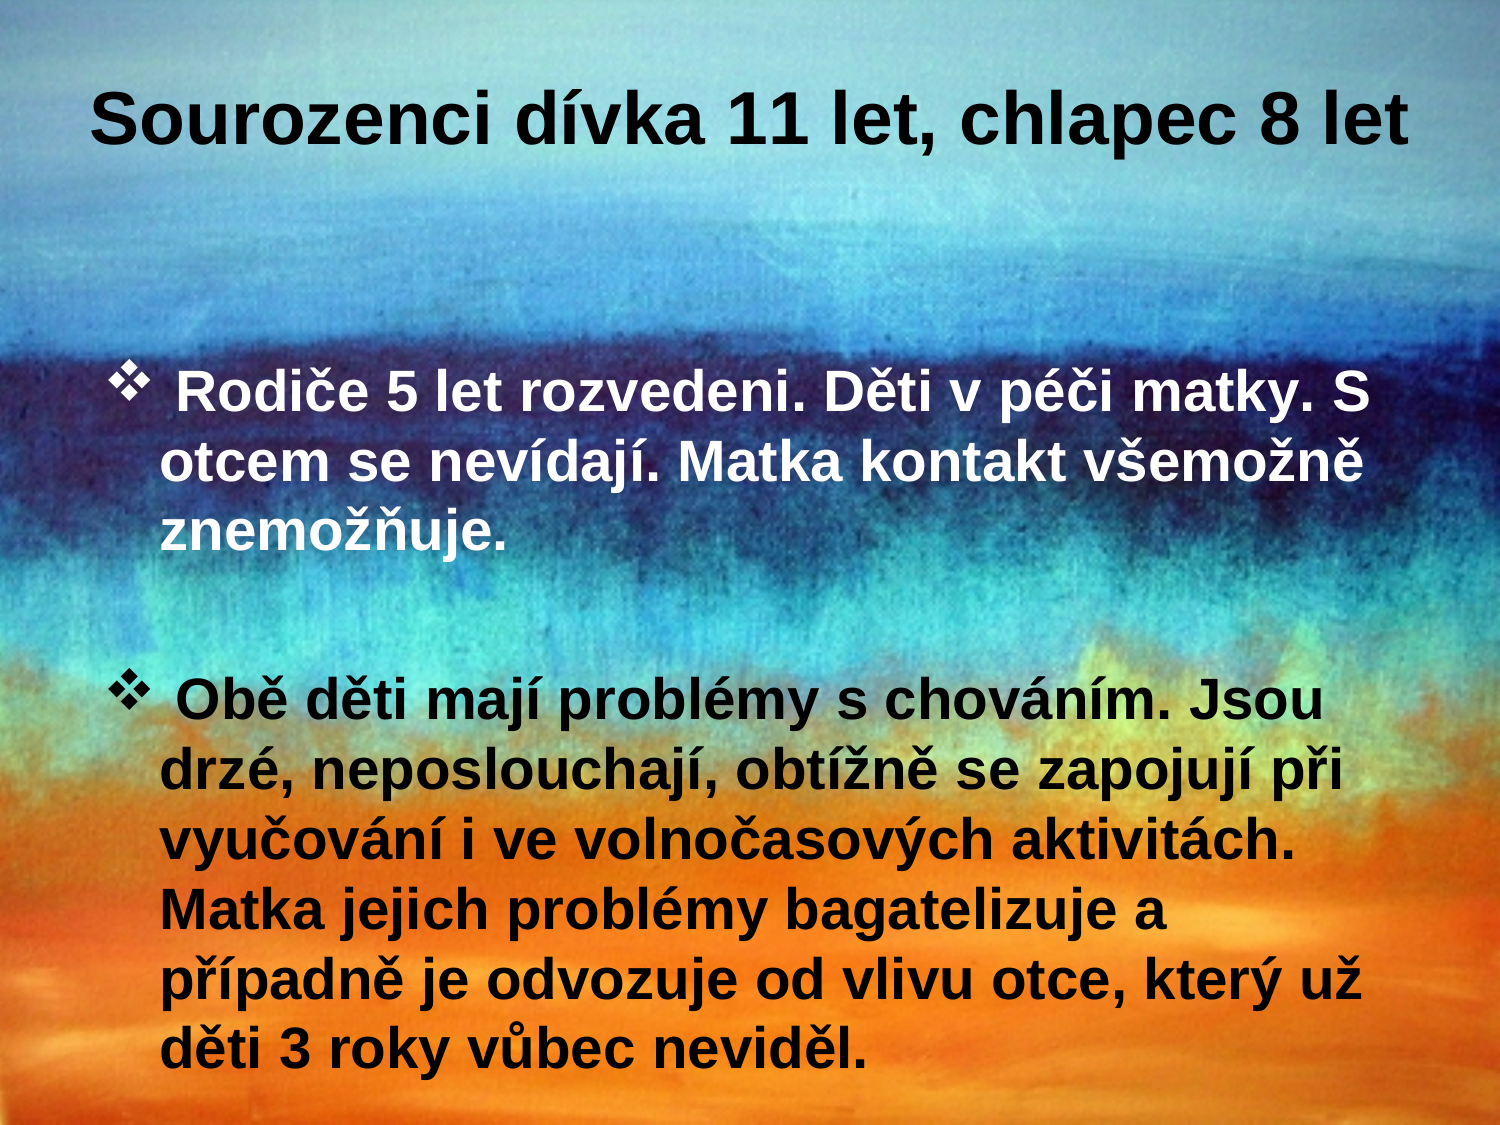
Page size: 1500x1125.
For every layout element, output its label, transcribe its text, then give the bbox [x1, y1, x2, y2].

title Sourozenci dívka 11 let, chlapec 8 let [75, 45, 1426, 185]
list Rodiče 5 let rozvedeni. Děti v péči matky. S otcem se nevídají. Matka kontakt všemožně znemožňuje. Obě děti mají problémy s chováním. Jsou drzé, neposlouchají, obtížně se zapojují při vyučování i ve volnočasových aktivitách. Matka jejich problémy bagatelizuje a případně je odvozuje od vlivu otce, který už děti 3 roky vůbec neviděl. [88, 345, 1439, 1125]
picture [0, 0, 1500, 1125]
